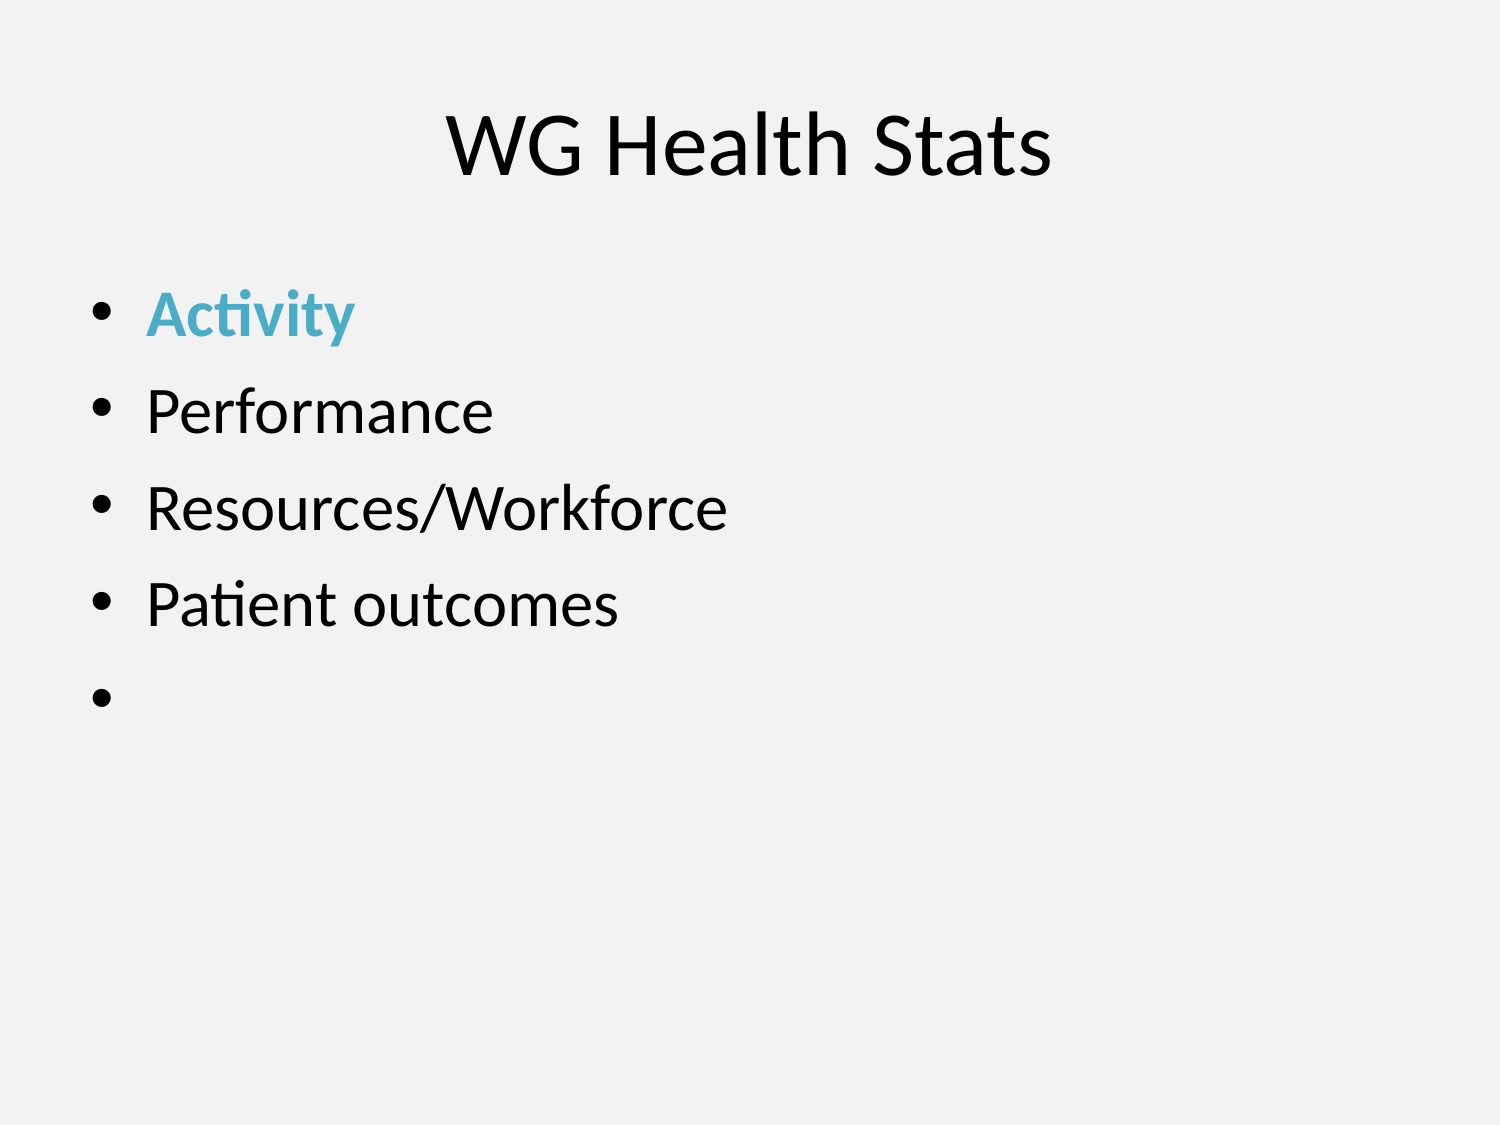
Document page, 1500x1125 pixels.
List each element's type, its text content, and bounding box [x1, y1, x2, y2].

title WG Health Stats [75, 45, 1426, 233]
list Activity Performance Resources/Workforce Patient outcomes [75, 262, 1426, 1005]
